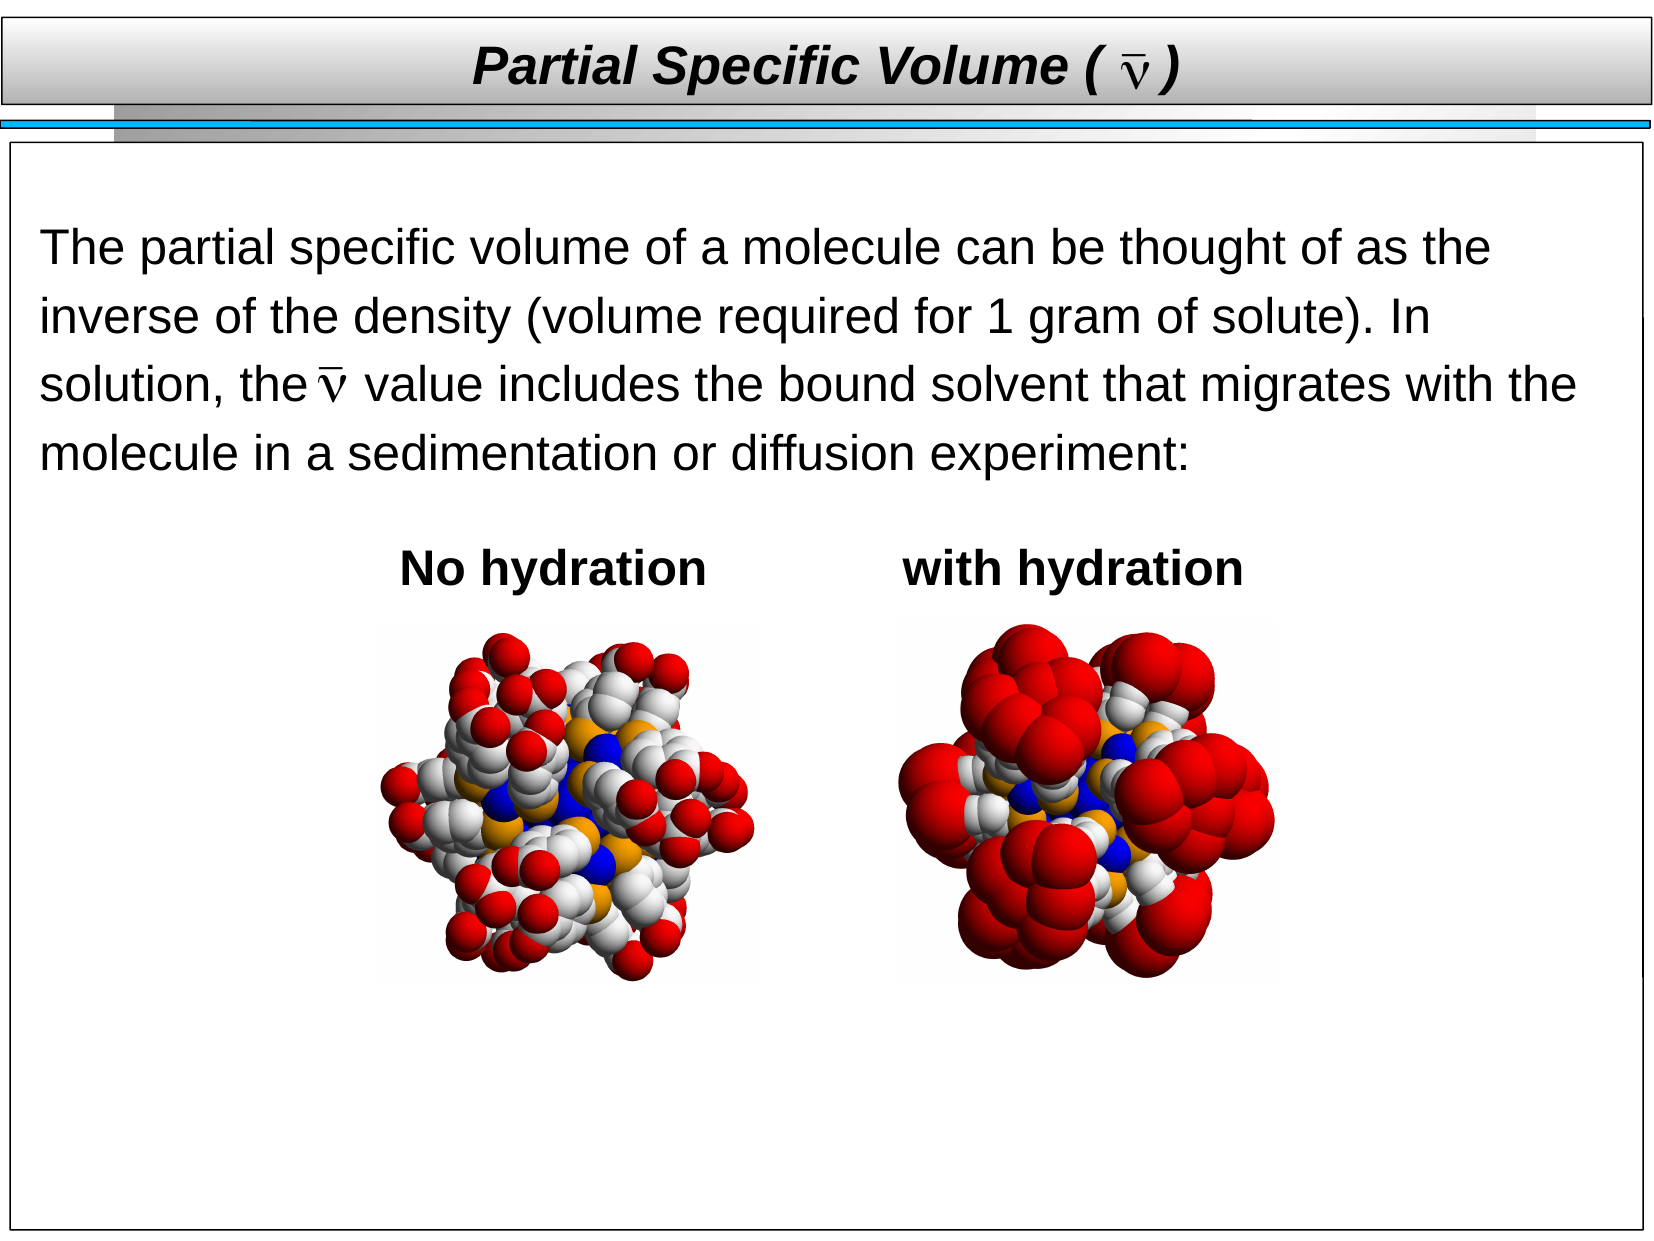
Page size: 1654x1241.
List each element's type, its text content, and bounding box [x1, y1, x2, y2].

picture [894, 620, 1278, 983]
chart [308, 363, 427, 423]
text_box [10, 142, 1644, 1230]
text_box The partial specific volume of a molecule can be thought of as the inverse of the density (volume required for 1 gram of solute). In solution, the value includes the bound solvent that migrates with the molecule in a sedimentation or diffusion experiment: [39, 203, 1615, 1088]
chart [1111, 50, 1230, 110]
text_box No hydration with hydration [399, 539, 1255, 615]
text_box [0, 120, 1651, 129]
picture [376, 626, 760, 985]
text_box Partial Specific Volume ( ) [1, 17, 1652, 105]
